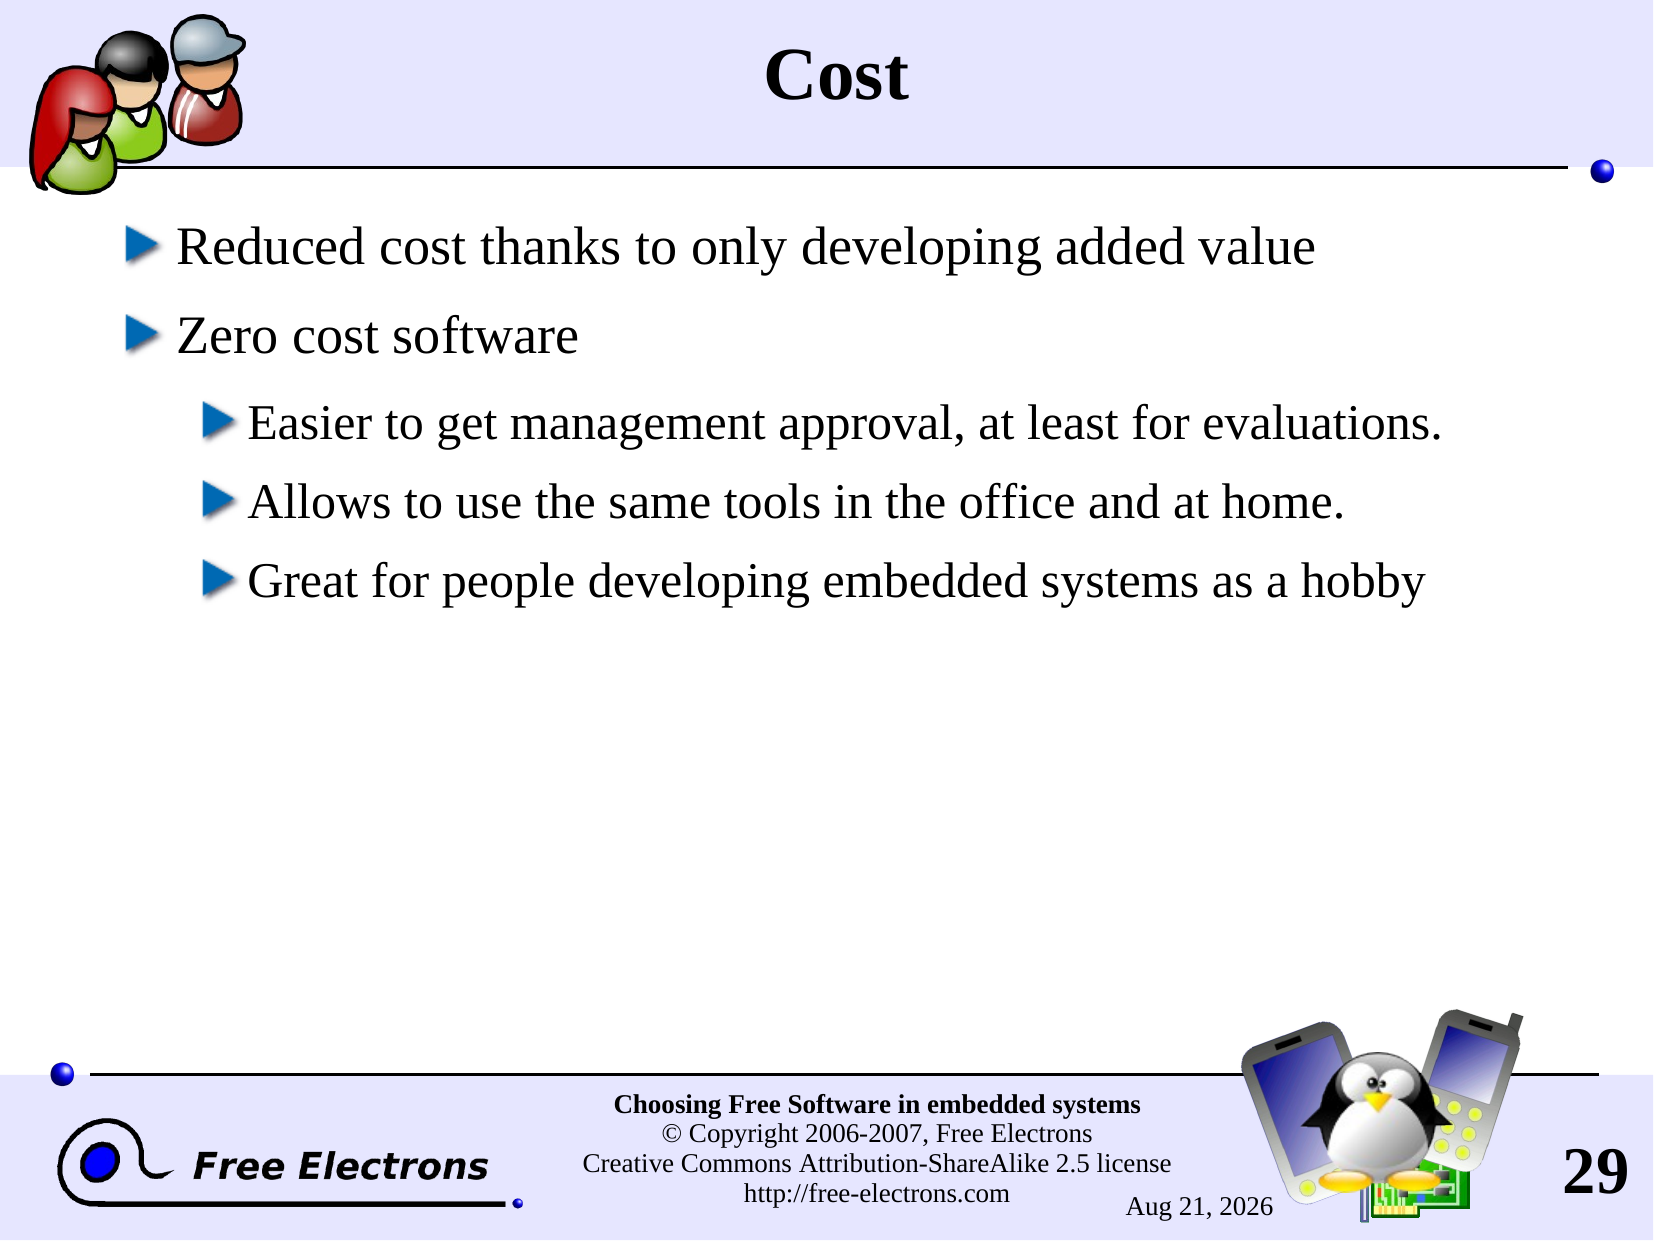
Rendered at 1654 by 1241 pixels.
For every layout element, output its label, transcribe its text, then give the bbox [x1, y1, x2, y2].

list Reduced cost thanks to only developing added value Zero cost software Easier to get management approval, at least for evaluations. Allows to use the same tools in the office and at home. Great for people developing embedded systems as a hobby [105, 216, 1518, 1066]
picture [29, 14, 246, 195]
picture [50, 1107, 527, 1216]
title Cost [246, 25, 1604, 124]
picture [1231, 1007, 1538, 1240]
